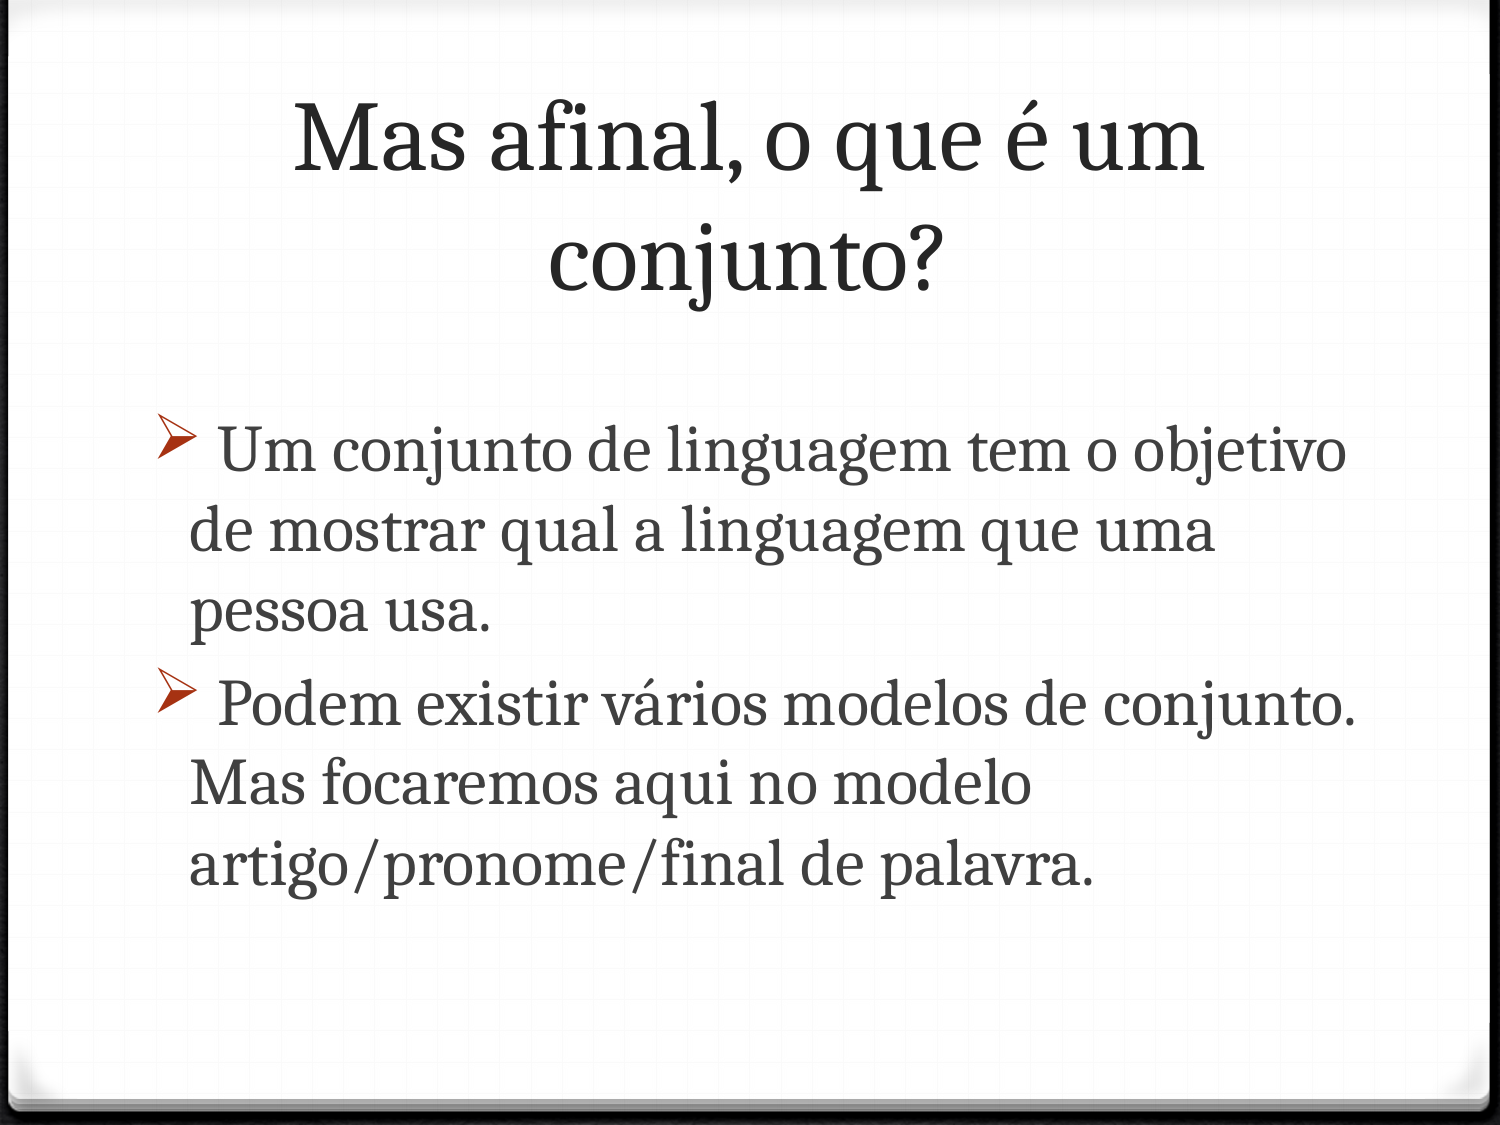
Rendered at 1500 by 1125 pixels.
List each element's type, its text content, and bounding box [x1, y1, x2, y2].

title Mas afinal, o que é um conjunto? [90, 71, 1410, 309]
list Um conjunto de linguagem tem o objetivo de mostrar qual a linguagem que uma pessoa usa. Podem existir vários modelos de conjunto. Mas focaremos aqui no modelo artigo/pronome/final de palavra. [137, 397, 1400, 983]
picture [0, 0, 1500, 1125]
